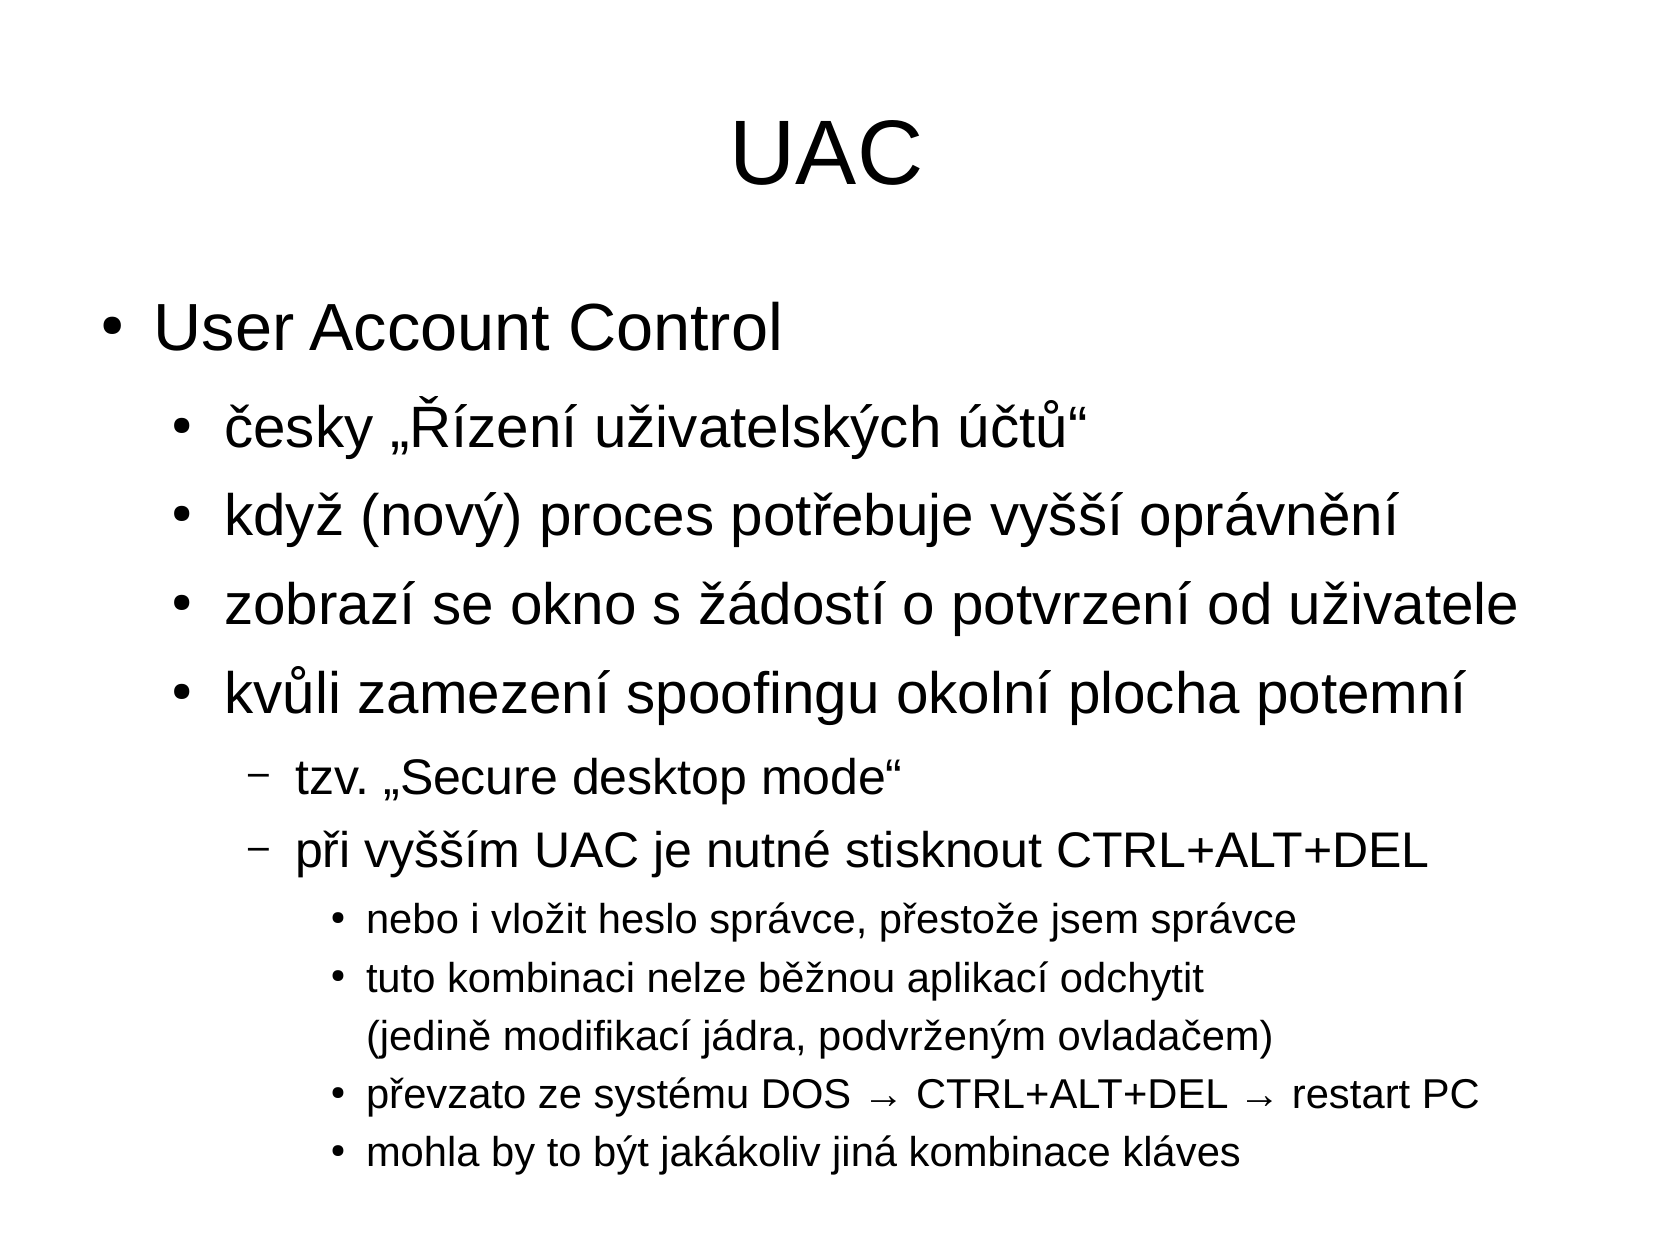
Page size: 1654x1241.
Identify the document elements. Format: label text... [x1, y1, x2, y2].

title UAC [82, 49, 1571, 257]
list User Account Control česky „Řízení uživatelských účtů“ když (nový) proces potřebuje vyšší oprávnění zobrazí se okno s žádostí o potvrzení od uživatele kvůli zamezení spoofingu okolní plocha potemní tzv. „Secure desktop mode“ při vyšším UAC je nutné stisknout CTRL+ALT+DEL nebo i vložit heslo správce, přestože jsem správce tuto kombinaci nelze běžnou aplikací odchytit (jedině modifikací jádra, podvrženým ovladačem) převzato ze systému DOS → CTRL+ALT+DEL → restart PC mohla by to být jakákoliv jiná kombinace kláves [82, 290, 1619, 1205]
